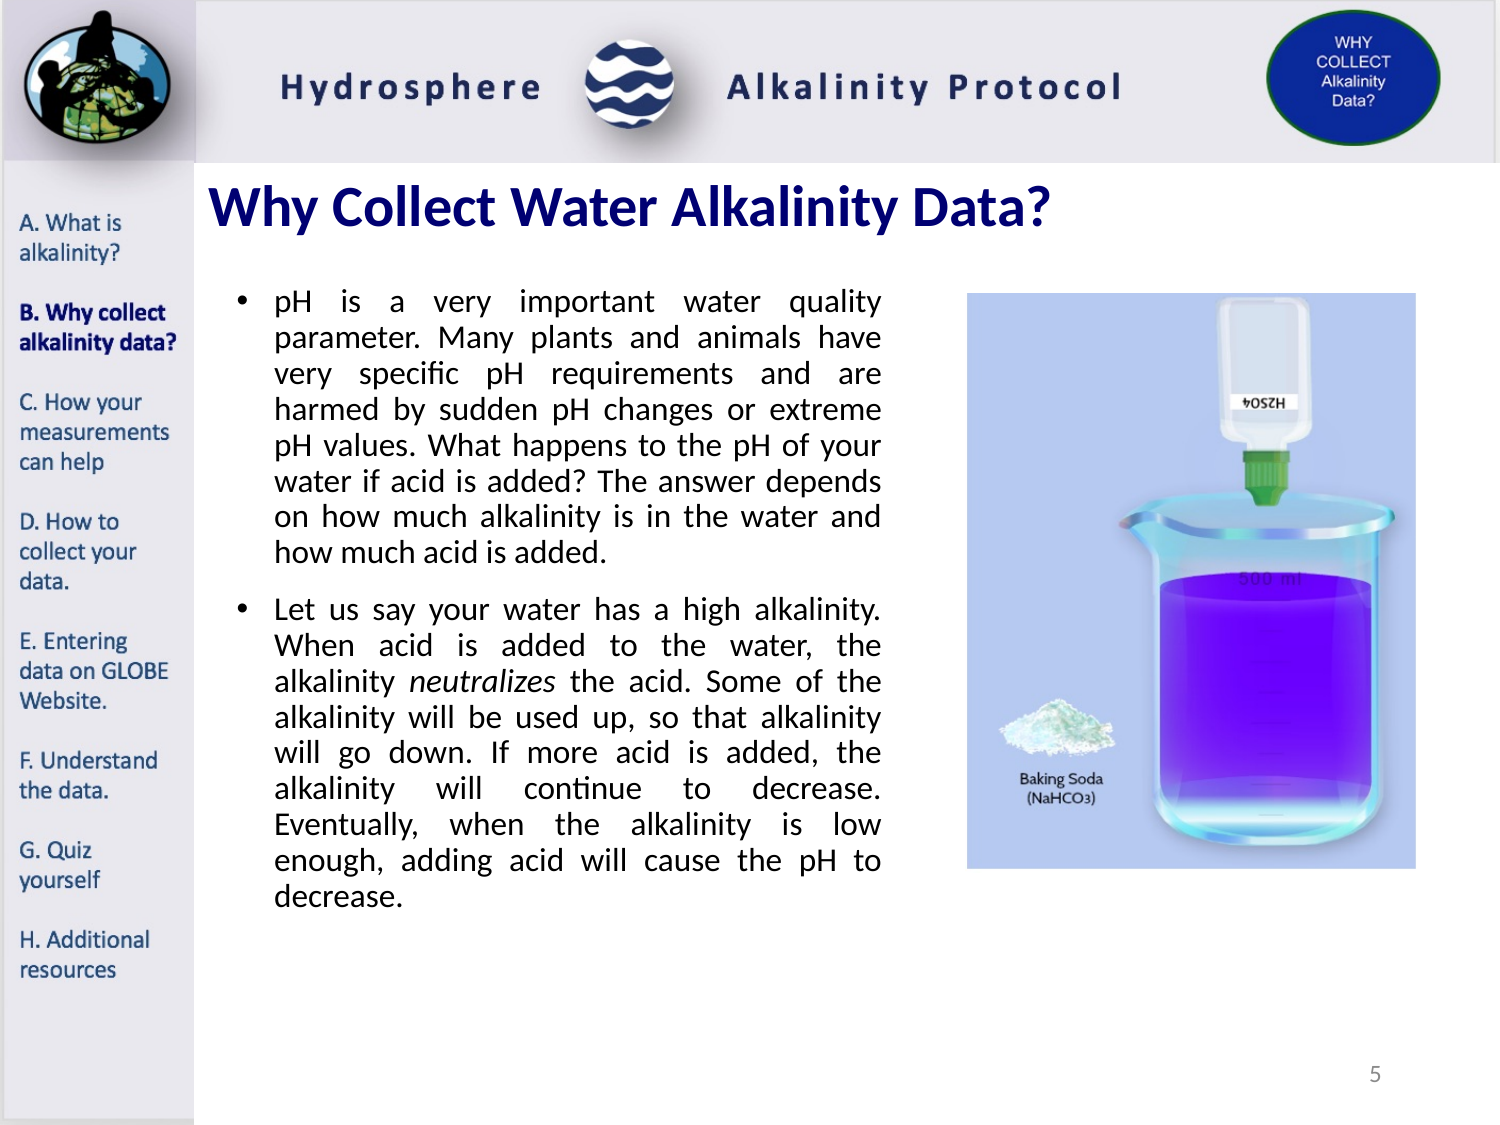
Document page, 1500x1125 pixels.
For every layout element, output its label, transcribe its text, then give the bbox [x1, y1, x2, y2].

slide_number <number> [1059, 1042, 1397, 1103]
picture [0, 0, 1500, 1125]
title Why Collect Water Alkalinity Data? [194, 122, 1397, 294]
picture [965, 293, 1420, 873]
text_box pH is a very important water quality parameter. Many plants and animals have very specific pH requirements and are harmed by sudden pH changes or extreme pH values. What happens to the pH of your water if acid is added? The answer depends on how much alkalinity is in the water and how much acid is added. Let us say your water has a high alkalinity. When acid is added to the water, the alkalinity neutralizes the acid. Some of the alkalinity will be used up, so that alkalinity will go down. If more acid is added, the alkalinity will continue to decrease. Eventually, when the alkalinity is low enough, adding acid will cause the pH to decrease. [221, 276, 898, 1066]
